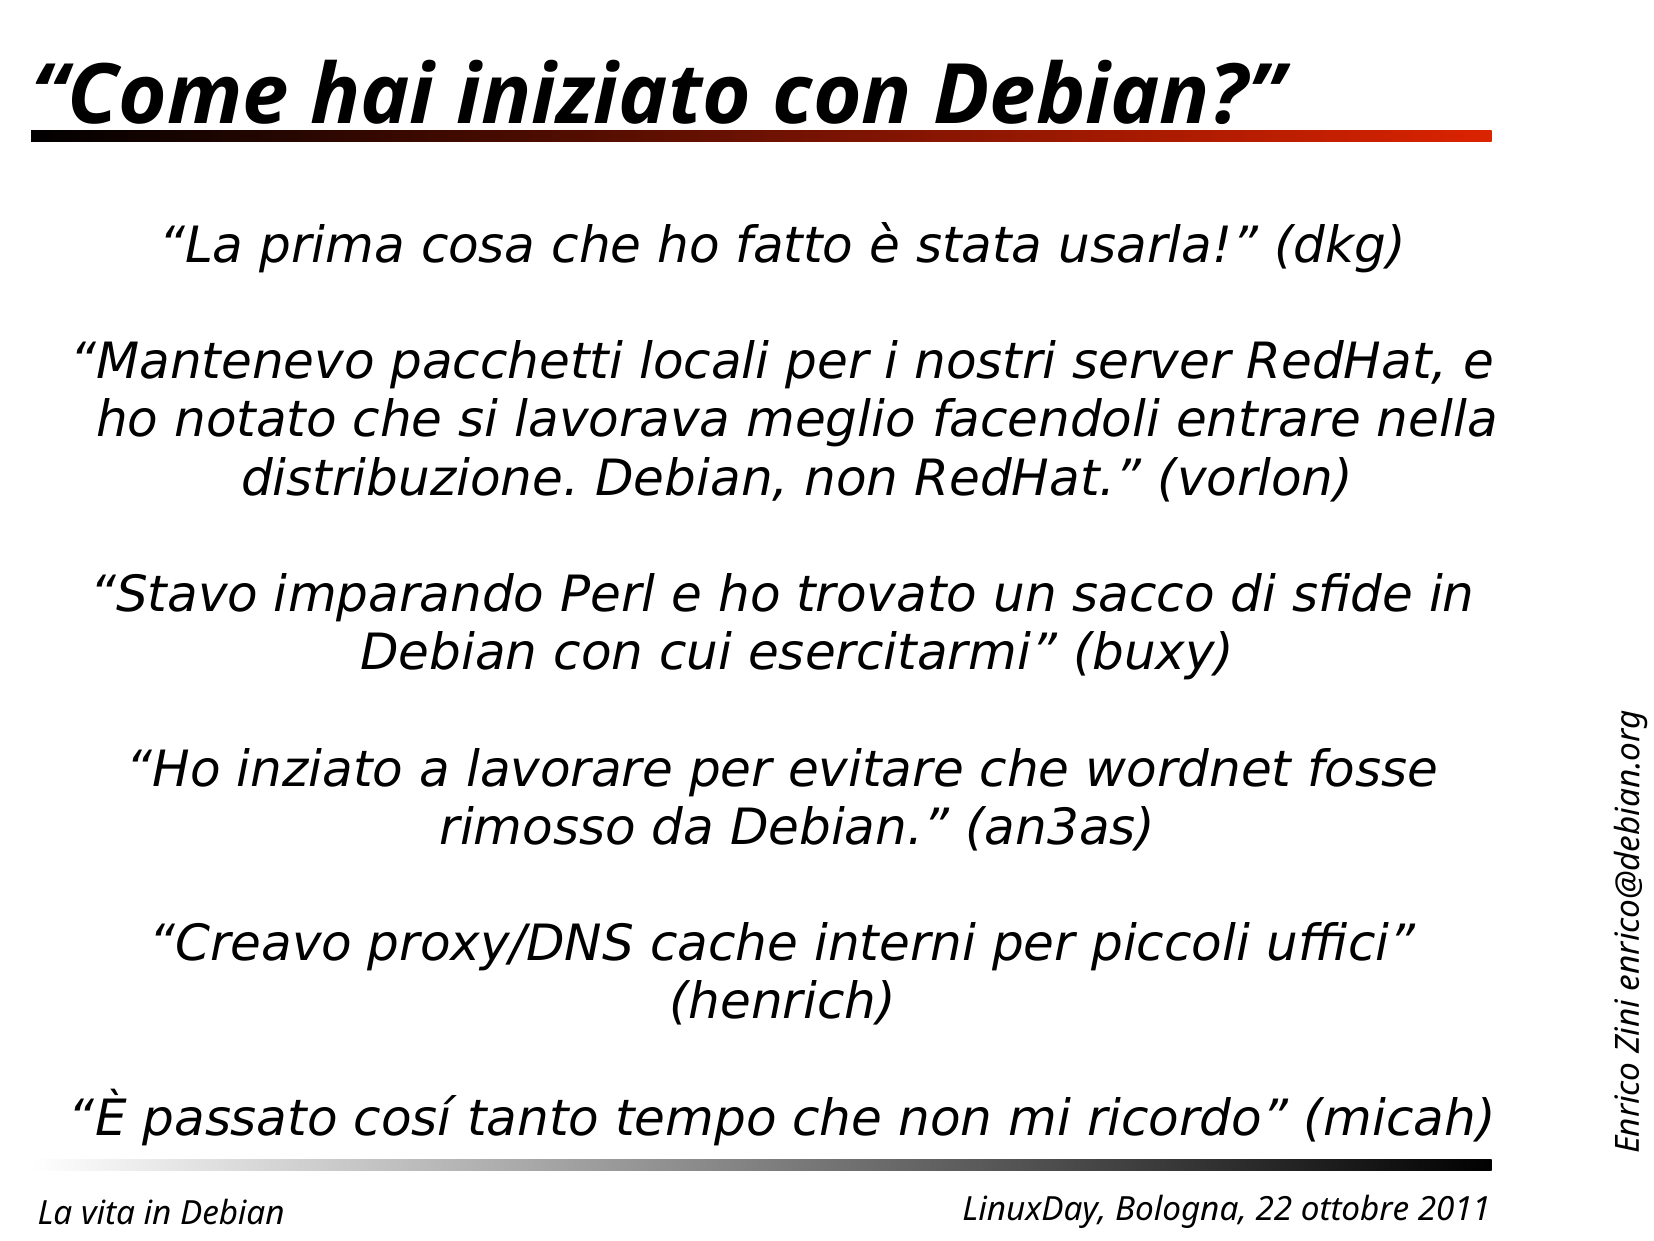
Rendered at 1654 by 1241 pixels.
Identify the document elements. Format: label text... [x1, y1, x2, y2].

text_box “La prima cosa che ho fatto è stata usarla!” (dkg) “Mantenevo pacchetti locali per i nostri server RedHat, e ho notato che si lavorava meglio facendoli entrare nella distribuzione. Debian, non RedHat.” (vorlon) “Stavo imparando Perl e ho trovato un sacco di sfide in Debian con cui esercitarmi” (buxy) “Ho inziato a lavorare per evitare che wordnet fosse rimosso da Debian.” (an3as) “Creavo proxy/DNS cache interni per piccoli uffici” (henrich) “È passato cosí tanto tempo che non mi ricordo” (micah) [30, 215, 1507, 1148]
text_box “Come hai iniziato con Debian?” [31, 34, 1438, 168]
